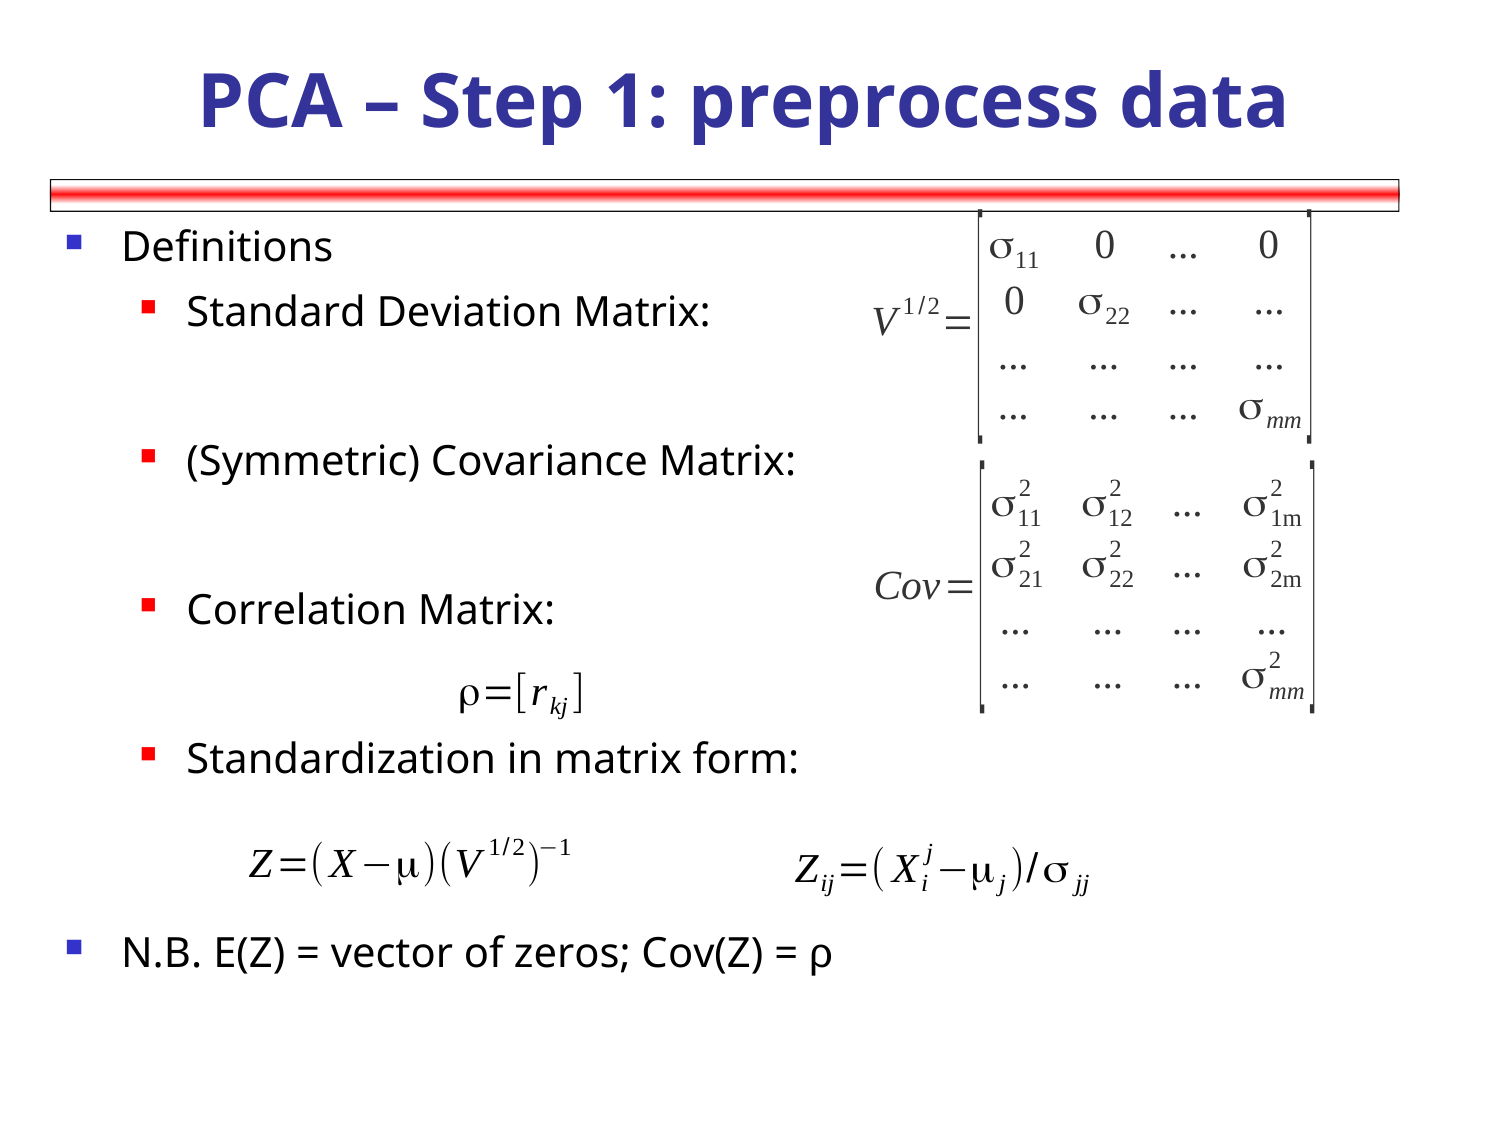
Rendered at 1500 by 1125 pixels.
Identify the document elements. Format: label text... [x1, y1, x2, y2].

chart [451, 668, 590, 721]
chart [240, 834, 578, 889]
title PCA – Step 1: preprocess data [24, 44, 1463, 150]
chart [867, 459, 1324, 716]
chart [786, 839, 1097, 897]
chart [865, 207, 1321, 445]
list Definitions Standard Deviation Matrix: (Symmetric) Covariance Matrix: Correlation Matrix: Standardization in matrix form: N.B. E(Z) = vector of zeros; Cov(Z) = ρ [49, 212, 1425, 1066]
